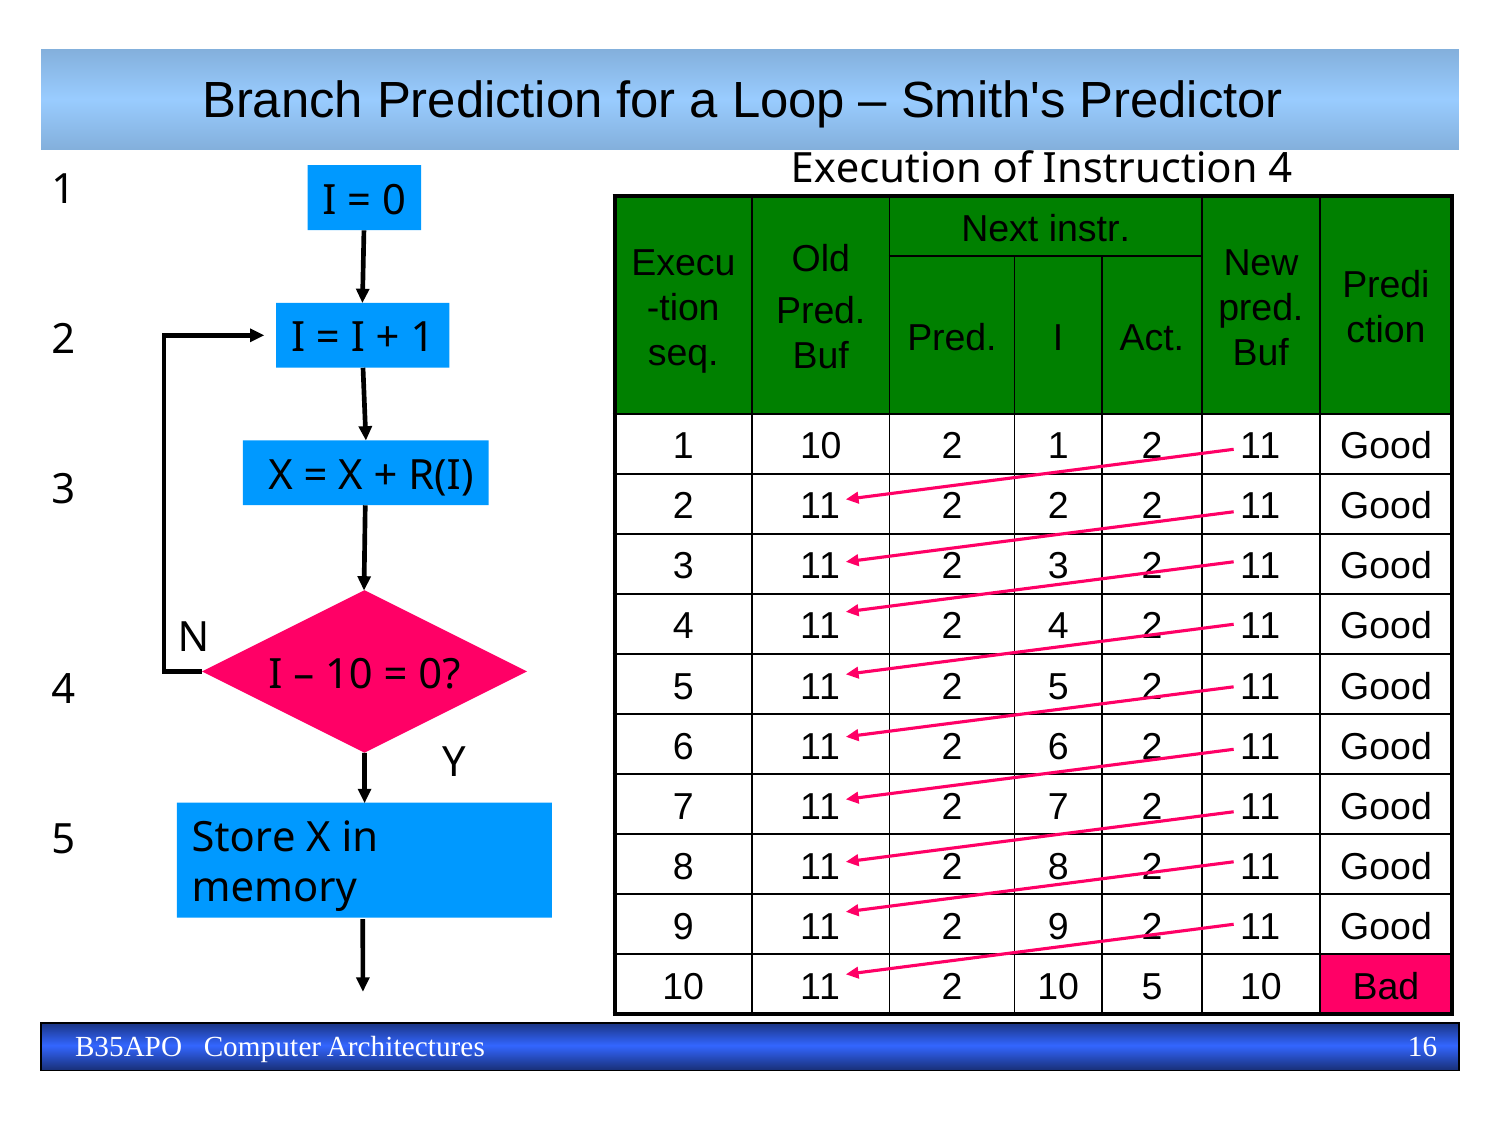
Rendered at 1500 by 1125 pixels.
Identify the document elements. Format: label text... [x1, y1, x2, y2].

table_header New pred.Buf [1203, 198, 1319, 413]
table_cell 2 [1103, 835, 1201, 876]
table_cell 2 [890, 655, 1014, 713]
table_cell 2 [890, 542, 1014, 593]
table_cell 11 [753, 835, 889, 893]
table_cell 2 [1103, 756, 1201, 773]
text_box I – 10 = 0? [202, 590, 528, 752]
text_box Execution of Instruction 4 [775, 133, 1308, 199]
table_cell Good [1321, 535, 1450, 593]
table_cell 2 [890, 955, 1014, 1012]
table_cell 11 [753, 595, 889, 653]
table_cell 11 [753, 475, 889, 533]
table_cell Good [1321, 595, 1450, 653]
table_cell 2 [1103, 535, 1201, 576]
table_cell 1 [617, 415, 751, 473]
table_cell I [1015, 257, 1101, 413]
table_cell 4 [1032, 644, 1101, 653]
table_cell Good [1321, 835, 1450, 893]
table_cell 11 [1203, 895, 1319, 953]
table_cell 2 [1103, 655, 1201, 701]
table_header Next instr. [890, 199, 1201, 255]
table_cell 3 [617, 535, 751, 593]
table_cell 5 [1103, 955, 1201, 1012]
table_cell Good [1321, 475, 1450, 533]
text_box I = 0 [307, 165, 422, 231]
table_cell Good [1321, 775, 1450, 833]
text_box 1 2 3 4 5 [36, 154, 91, 870]
table_cell 11 [1203, 415, 1319, 473]
table_cell 2 [890, 842, 1014, 893]
table_cell 2 [890, 480, 1014, 533]
table_cell 11 [1203, 595, 1319, 653]
table_cell Act. [1103, 257, 1201, 413]
table_cell 2 [1103, 931, 1201, 953]
table_cell 11 [1203, 655, 1319, 713]
table_cell 9 [1032, 944, 1101, 953]
table_cell Good [1321, 895, 1450, 953]
table_cell 10 [1015, 955, 1101, 1012]
table_cell 2 [890, 775, 1014, 791]
text_box Store X in memory [176, 802, 552, 918]
table_cell 5 [1051, 706, 1101, 713]
table_cell 11 [753, 955, 889, 1012]
table_cell 2 [1103, 895, 1201, 939]
text_box I = I + 1 [276, 302, 450, 368]
table_cell 11 [1203, 715, 1319, 773]
table_cell 2 [1103, 415, 1201, 464]
table_cell 2 [890, 415, 1014, 473]
table_cell 10 [617, 955, 751, 1012]
text_box Y [427, 727, 481, 793]
table_cell 8 [1015, 835, 1101, 888]
table_cell 2 [890, 895, 1014, 953]
table_cell 2 [1103, 518, 1201, 533]
table_cell 2 [890, 595, 956, 604]
table_cell 2 [1103, 595, 1201, 639]
table_cell 5 [617, 655, 751, 713]
title Branch Prediction for a Loop – Smith's Predictor [41, 49, 1459, 150]
table_header Execu-tion seq. [617, 198, 751, 413]
table_cell 2 [890, 595, 1014, 653]
table_cell 7 [617, 775, 751, 833]
table_cell 8 [617, 835, 751, 893]
table_header Old Pred.Buf [753, 198, 889, 413]
table_cell 2 [1103, 631, 1201, 653]
table_cell 11 [1203, 835, 1319, 893]
table_cell 2 [890, 835, 1014, 854]
table_cell 11 [753, 655, 889, 713]
table_cell 2 [890, 717, 1014, 773]
table_cell 2 [1103, 693, 1201, 713]
table_cell 10 [1203, 955, 1319, 1012]
table_cell 11 [1203, 475, 1319, 533]
table_cell 6 [1015, 715, 1101, 773]
table_cell 11 [1203, 535, 1319, 593]
table_cell 2 [890, 655, 975, 666]
table_cell 7 [1015, 775, 1101, 833]
table_cell 9 [1015, 895, 1101, 950]
table_cell 4 [617, 595, 751, 653]
table_cell 2 [890, 475, 1014, 491]
table_cell 2 [890, 780, 1014, 833]
table_cell 2 [1103, 715, 1201, 764]
table_cell 2 [1103, 456, 1201, 473]
table_cell 8 [1015, 881, 1101, 893]
table_cell 1 [1015, 415, 1101, 473]
table_cell 1 [1070, 469, 1101, 473]
table_cell 11 [753, 895, 889, 953]
table_cell 5 [1015, 655, 1101, 713]
table_cell 3 [1015, 581, 1101, 593]
table_cell 2 [1103, 775, 1201, 826]
table_cell 2 [1103, 868, 1201, 893]
table_cell 2 [1103, 475, 1201, 526]
table_cell 2 [1103, 818, 1201, 833]
table_cell 2 [617, 475, 751, 533]
table_cell Good [1321, 715, 1450, 773]
table_cell 2 [890, 535, 1014, 554]
table_cell 2 [890, 955, 975, 966]
table_cell Pred. [890, 257, 1014, 413]
text_box N [162, 602, 225, 668]
text_box X = X + R(I) [242, 440, 489, 506]
table_header Prediction [1321, 198, 1450, 413]
table_cell 4 [1015, 595, 1101, 650]
table_cell 11 [753, 535, 889, 593]
table_cell Bad [1321, 955, 1450, 1012]
table_cell 3 [1015, 535, 1101, 588]
table_cell 2 [1015, 475, 1101, 533]
table_cell Good [1321, 415, 1450, 473]
table_cell 6 [617, 715, 751, 773]
table_cell 11 [753, 715, 889, 773]
table_cell 6 [1070, 769, 1101, 773]
table_cell 2 [1103, 568, 1201, 593]
table_cell Good [1321, 655, 1450, 713]
table_cell 11 [753, 775, 889, 833]
table_cell 9 [617, 895, 751, 953]
table_cell 10 [753, 415, 889, 473]
table_cell 2 [890, 895, 956, 904]
table_cell 2 [890, 715, 995, 729]
table_cell 11 [1203, 775, 1319, 833]
